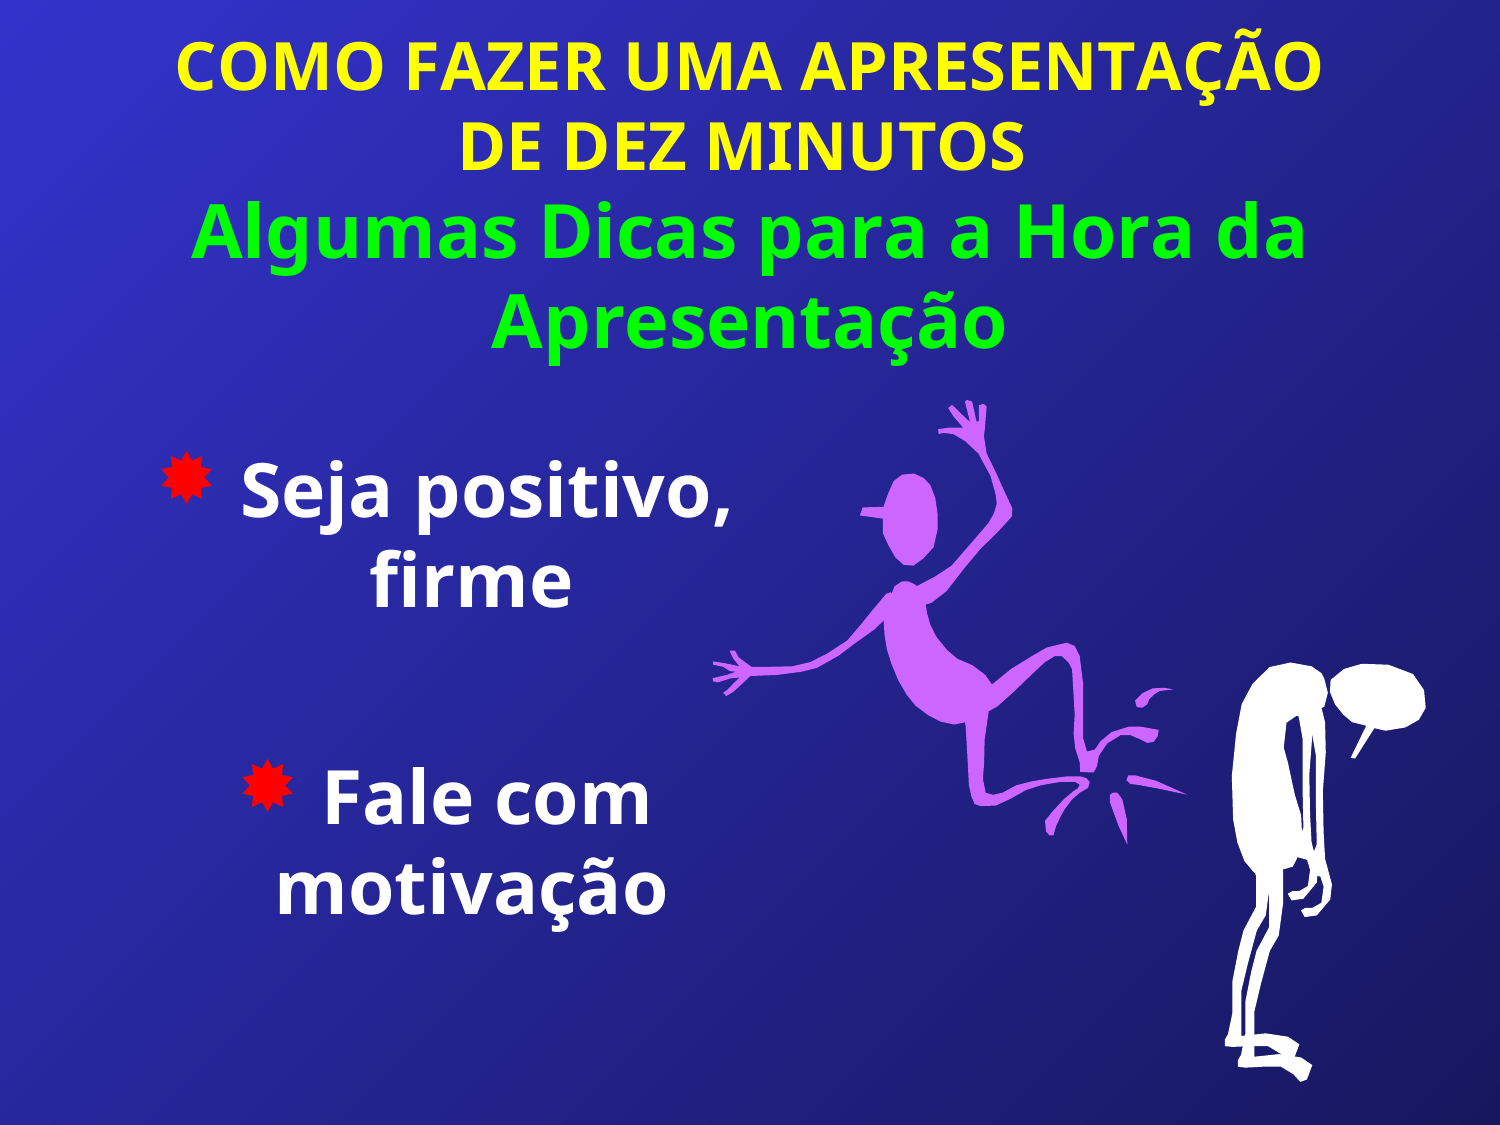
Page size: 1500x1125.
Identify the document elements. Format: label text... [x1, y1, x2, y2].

list Seja positivo, firme Fale com motivação [112, 324, 775, 1001]
chart [1224, 662, 1426, 1083]
title COMO FAZER UMA APRESENTAÇÃO DE DEZ MINUTOS Algumas Dicas para a Hora da Apresentação [112, 16, 1388, 372]
chart [712, 399, 1188, 845]
